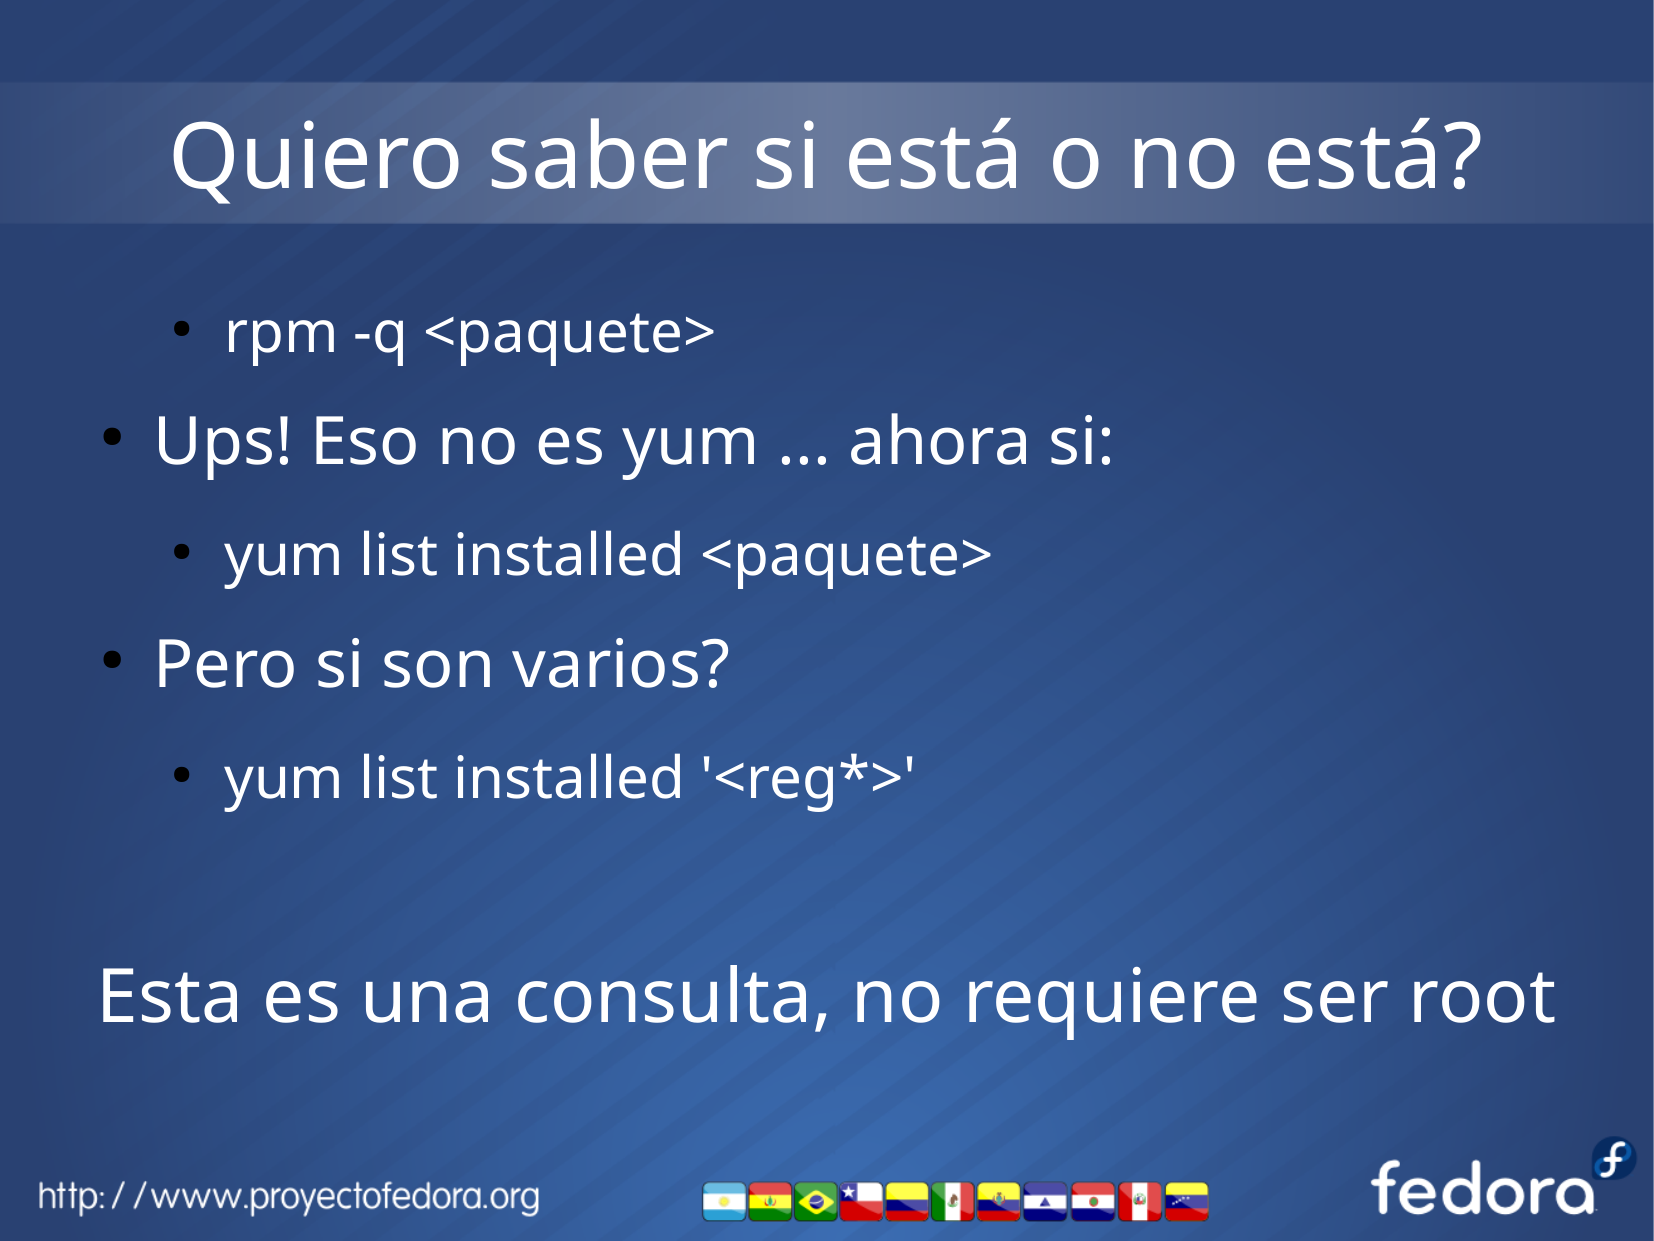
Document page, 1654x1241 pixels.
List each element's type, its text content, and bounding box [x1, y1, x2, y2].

picture [0, 0, 1654, 1241]
title Quiero saber si está o no está? [82, 56, 1571, 250]
list rpm -q <paquete> Ups! Eso no es yum ... ahora si: yum list installed <paquete> Pero si son varios? yum list installed '<reg*>' Esta es una consulta, no requiere ser root [82, 290, 1571, 1094]
